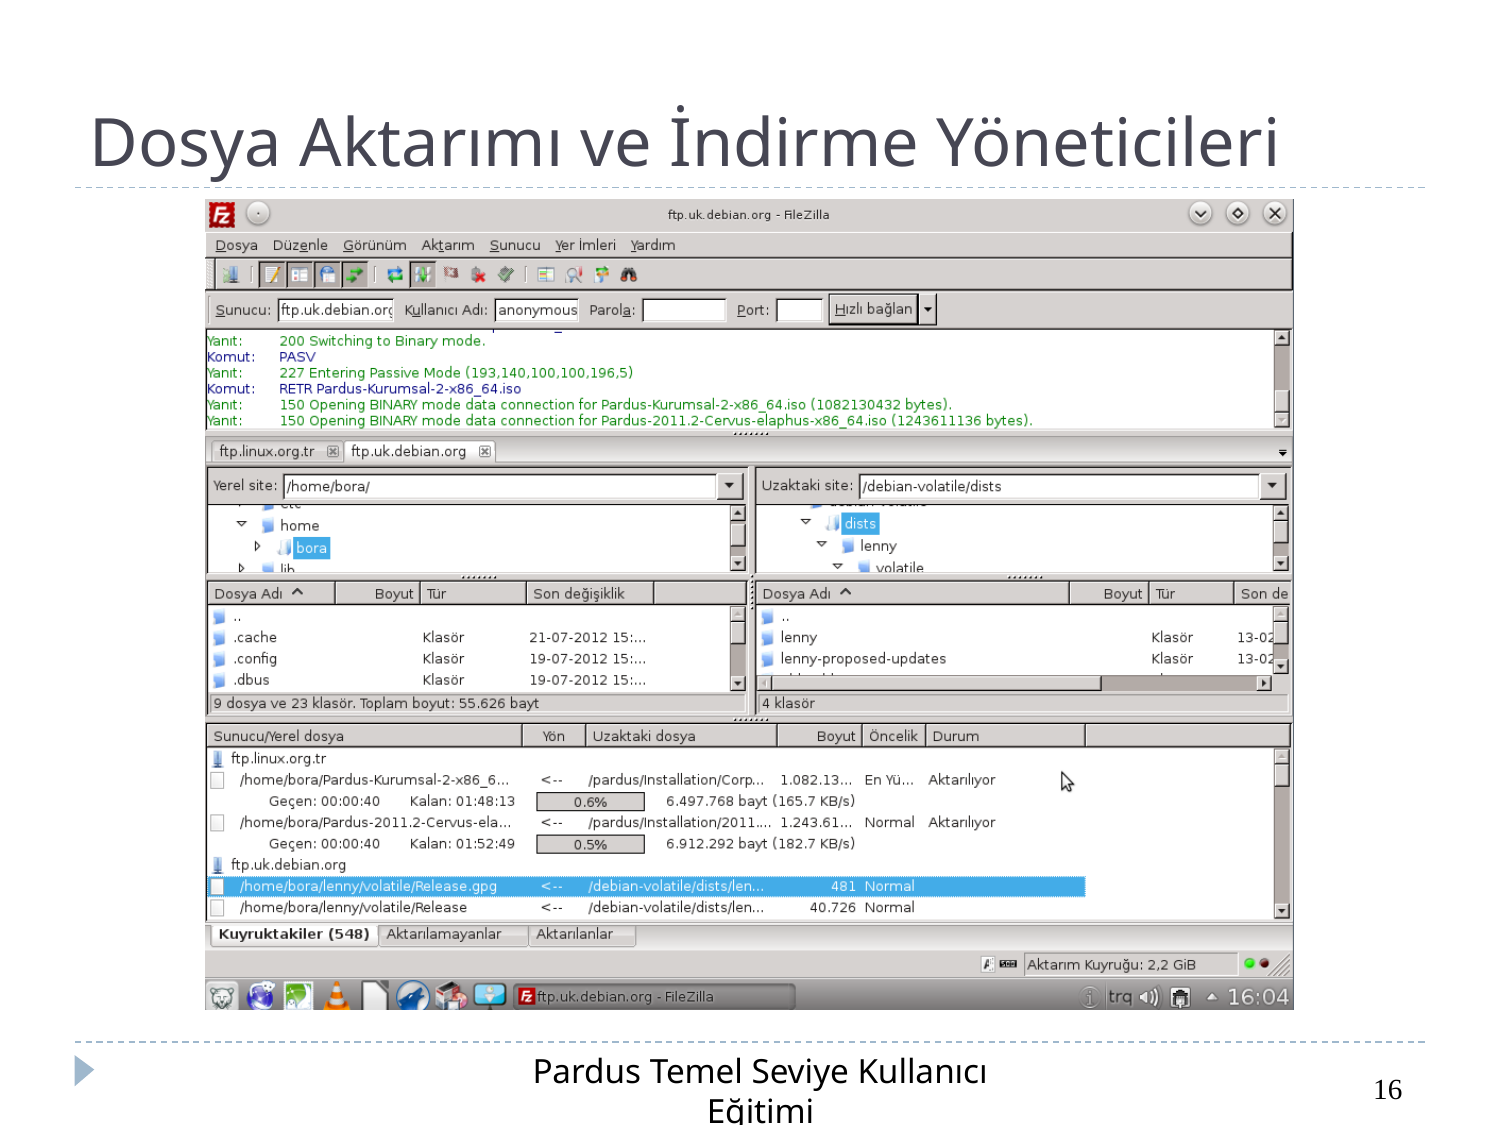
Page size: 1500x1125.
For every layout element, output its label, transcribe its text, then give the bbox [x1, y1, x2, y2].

title Dosya Aktarımı ve İndirme Yöneticileri [75, 24, 1425, 188]
picture [205, 199, 1294, 1010]
